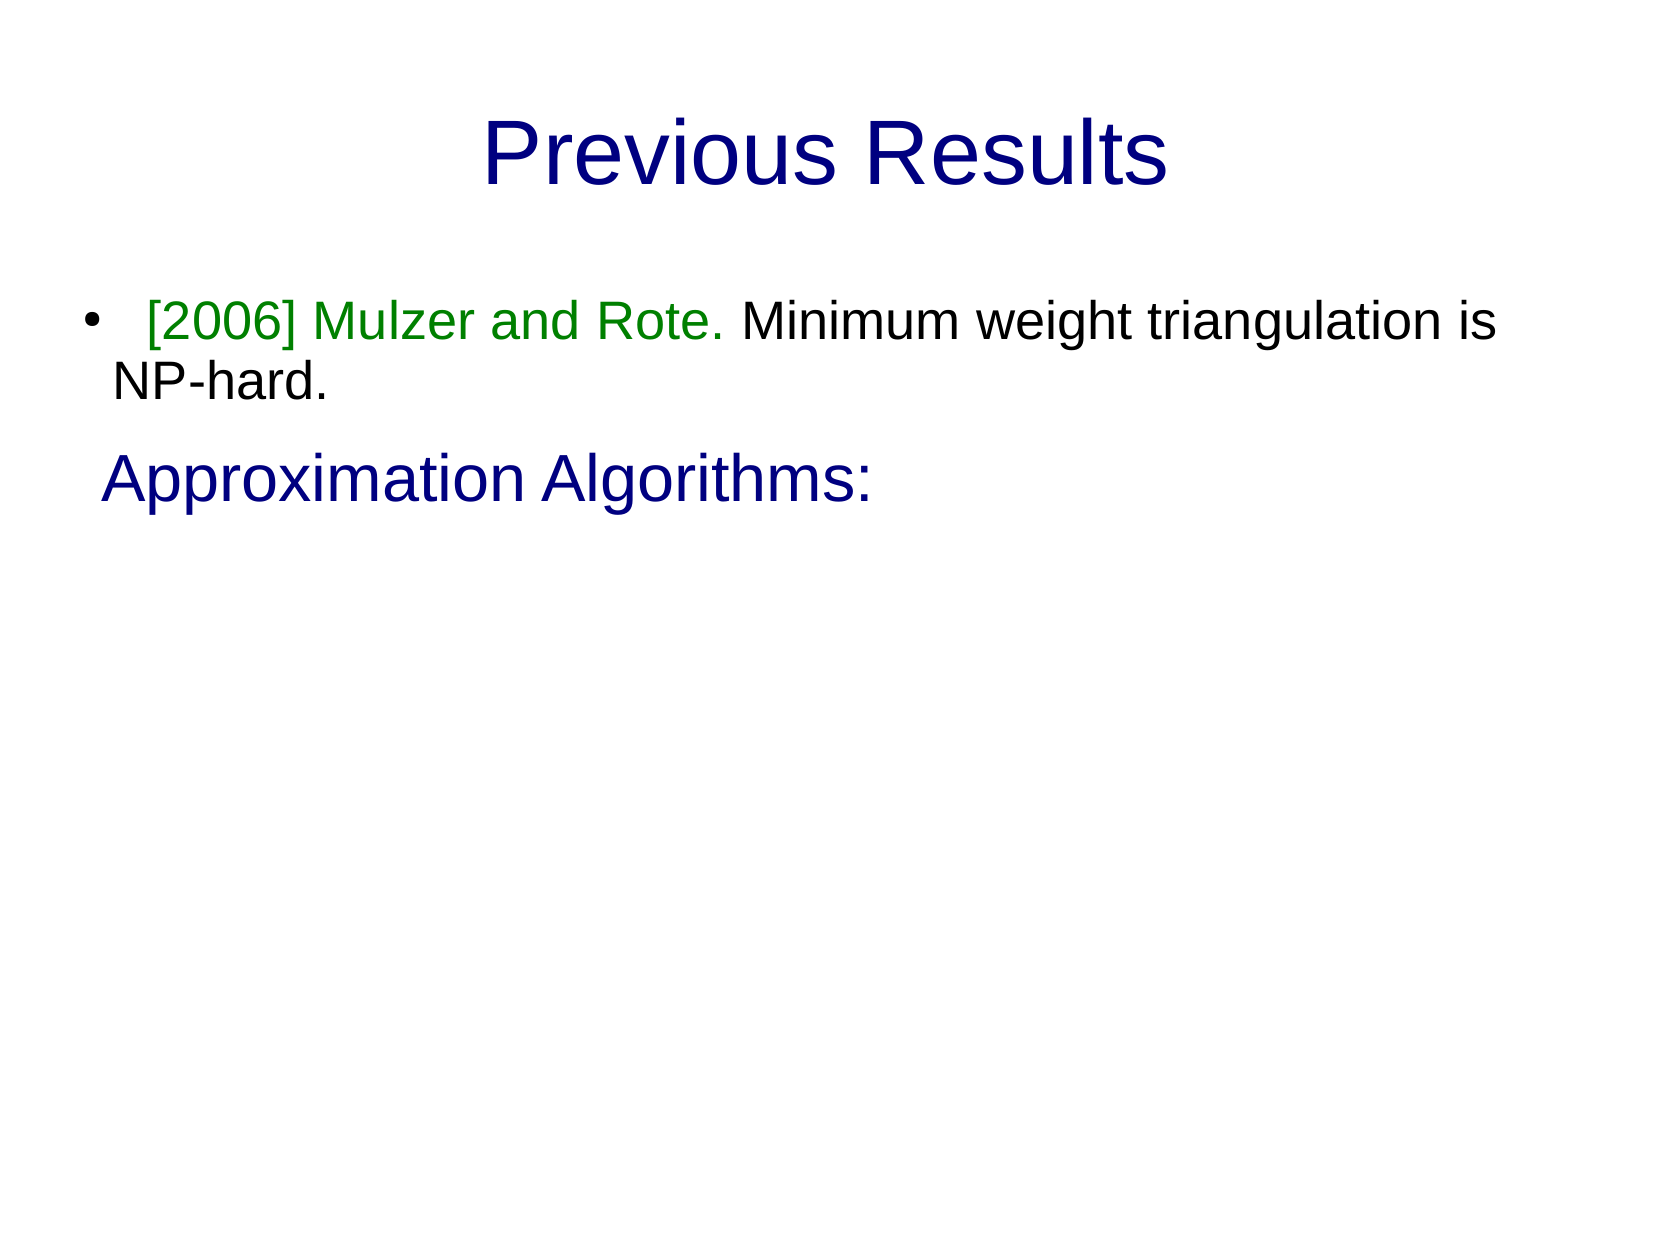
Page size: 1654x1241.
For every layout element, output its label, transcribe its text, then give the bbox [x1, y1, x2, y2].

title Previous Results [82, 49, 1571, 257]
list [2006] Mulzer and Rote. Minimum weight triangulation is NP-hard. Approximation Algorithms: [82, 290, 1571, 1109]
